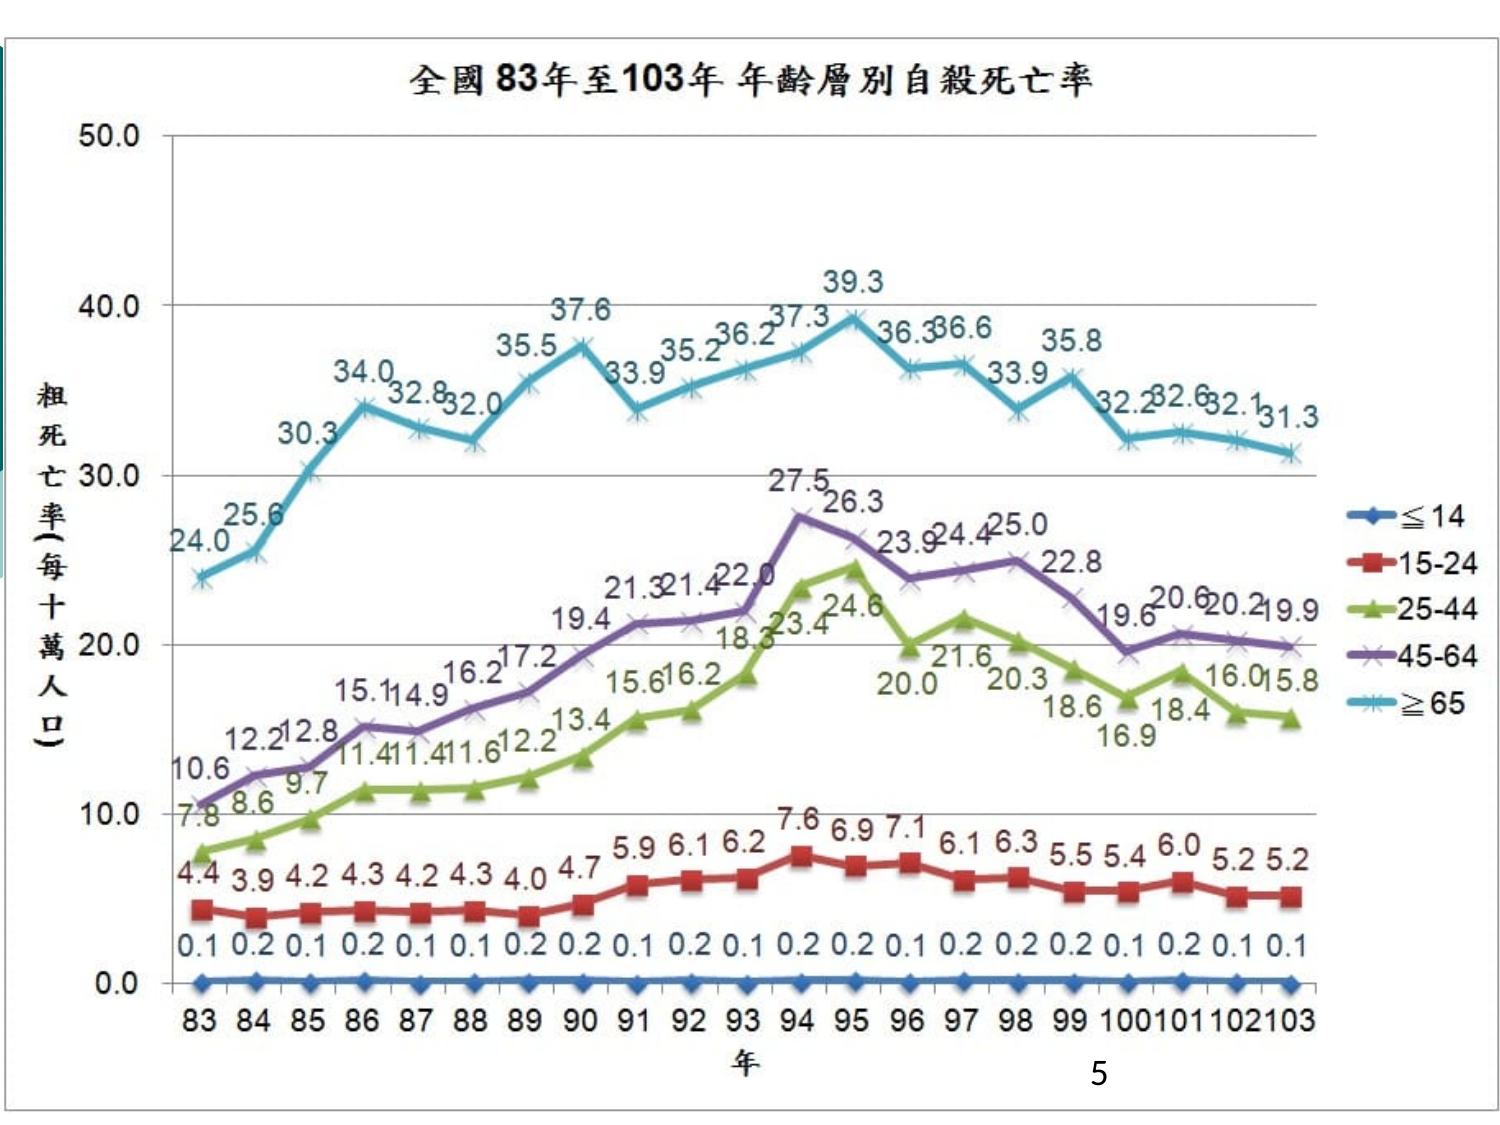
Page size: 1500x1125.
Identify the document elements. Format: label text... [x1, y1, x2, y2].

text_box 5 [1074, 1025, 1426, 1101]
picture [3, 36, 1500, 1113]
